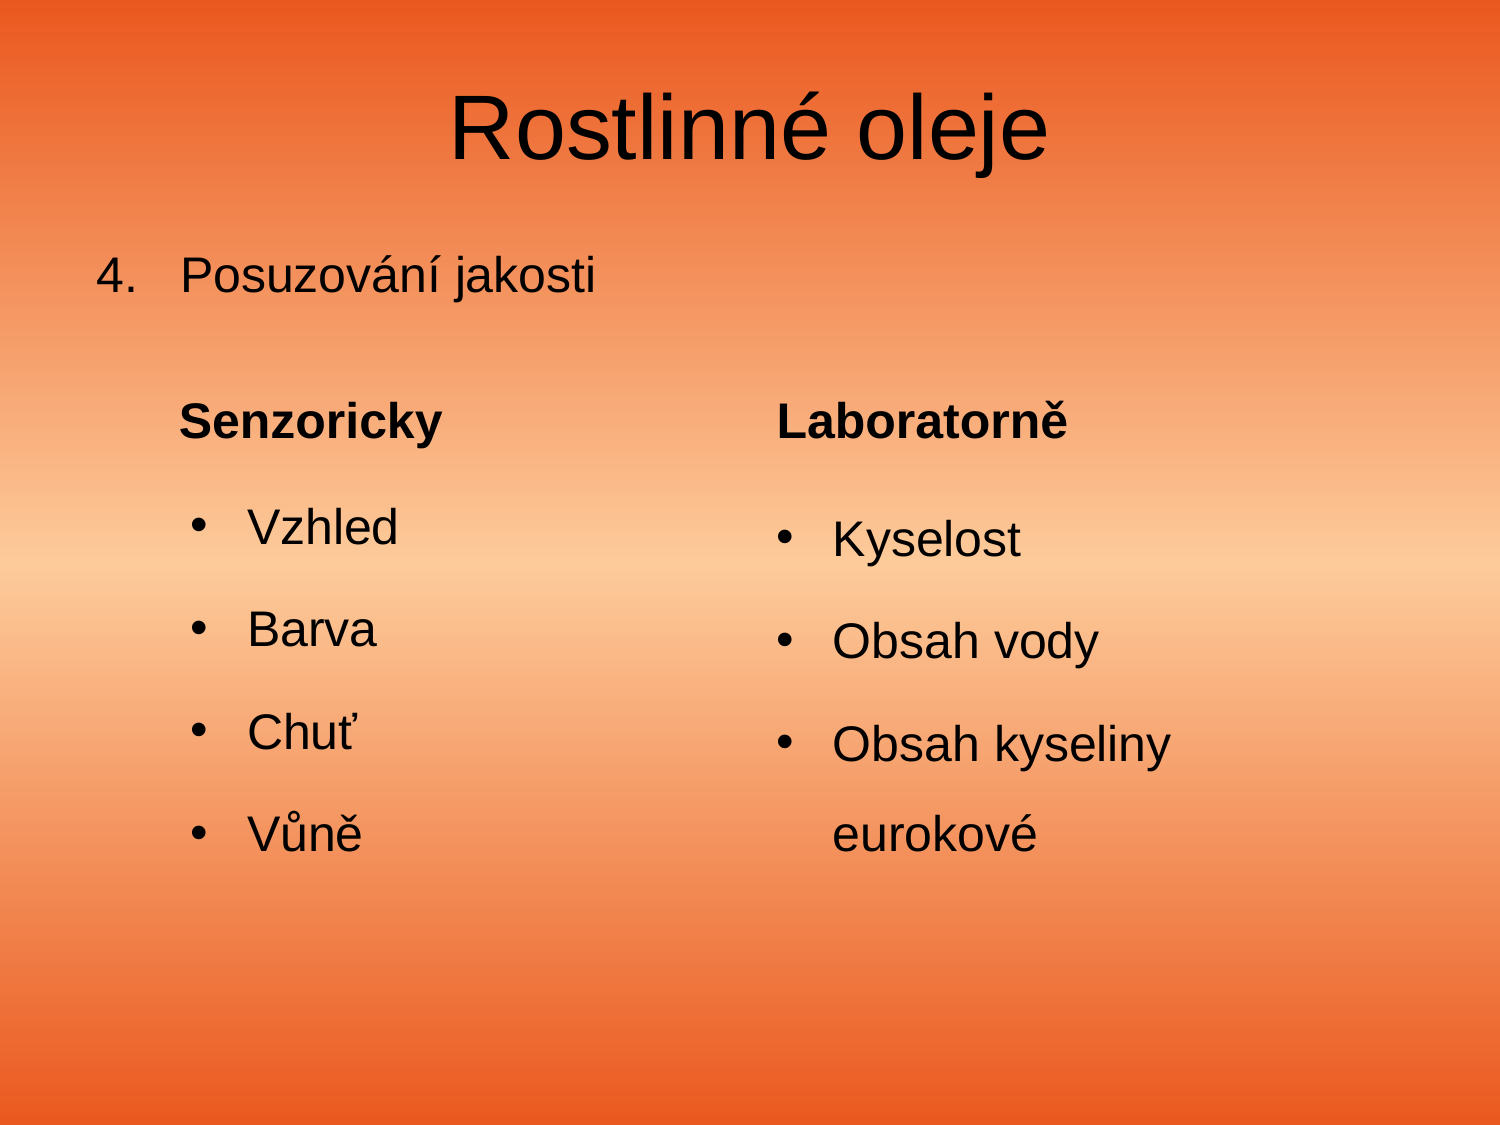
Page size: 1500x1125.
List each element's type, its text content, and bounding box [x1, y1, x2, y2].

list Vzhled Barva Chuť Vůně [175, 456, 657, 1008]
list Laboratorně [761, 351, 1336, 457]
list Kyselost Obsah vody Obsah kyseliny eurokové [761, 468, 1348, 1035]
list Senzoricky [163, 351, 680, 457]
text_box 4. Posuzování jakosti [81, 234, 797, 310]
title Rostlinné oleje [75, 58, 1426, 188]
